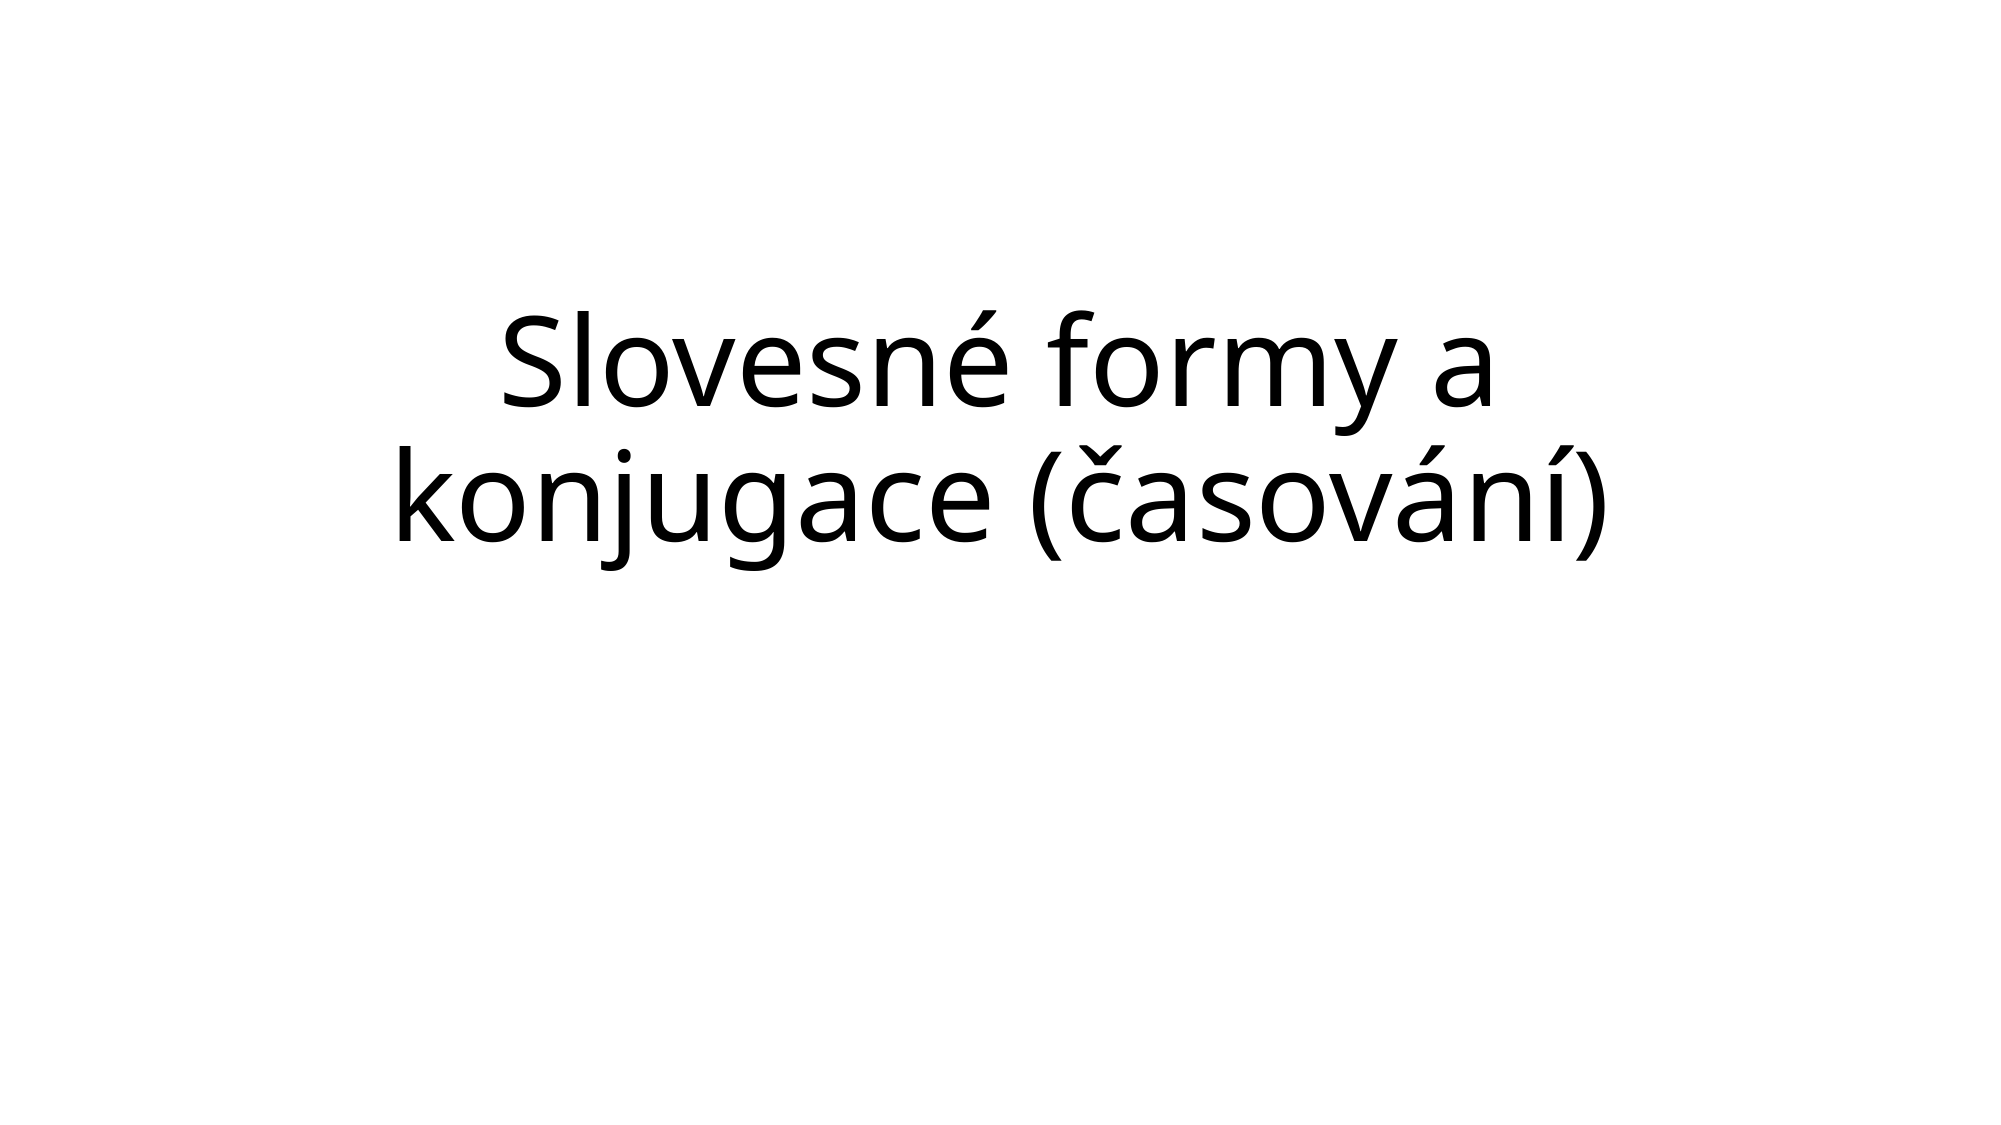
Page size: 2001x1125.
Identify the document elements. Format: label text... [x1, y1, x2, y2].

title Slovesné formy a konjugace (časování) [249, 184, 1750, 576]
